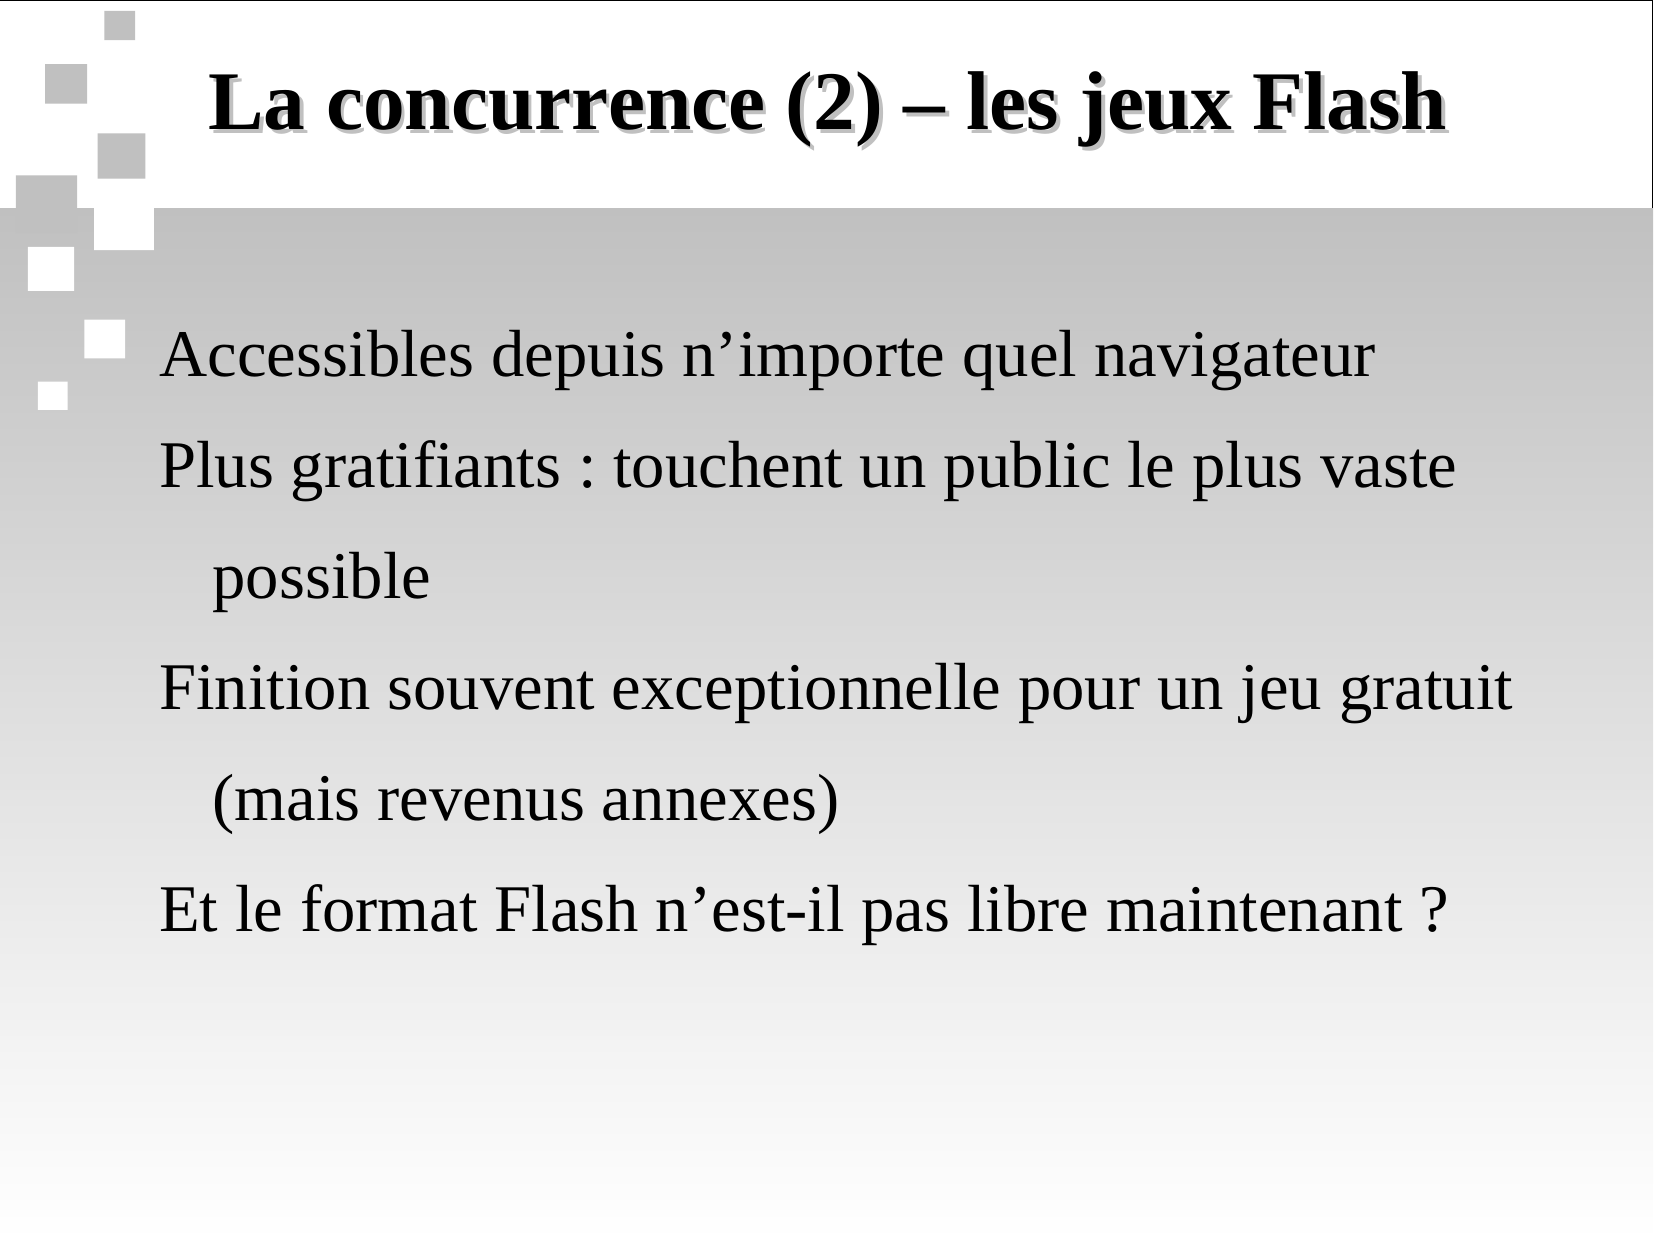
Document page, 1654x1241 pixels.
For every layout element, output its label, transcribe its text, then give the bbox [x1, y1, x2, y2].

list Accessibles depuis n’importe quel navigateur Plus gratifiants : touchent un public le plus vaste possible Finition souvent exceptionnelle pour un jeu gratuit (mais revenus annexes) Et le format Flash n’est-il pas libre maintenant ? [141, 279, 1532, 1183]
title La concurrence (2) – les jeux Flash [90, 0, 1567, 204]
